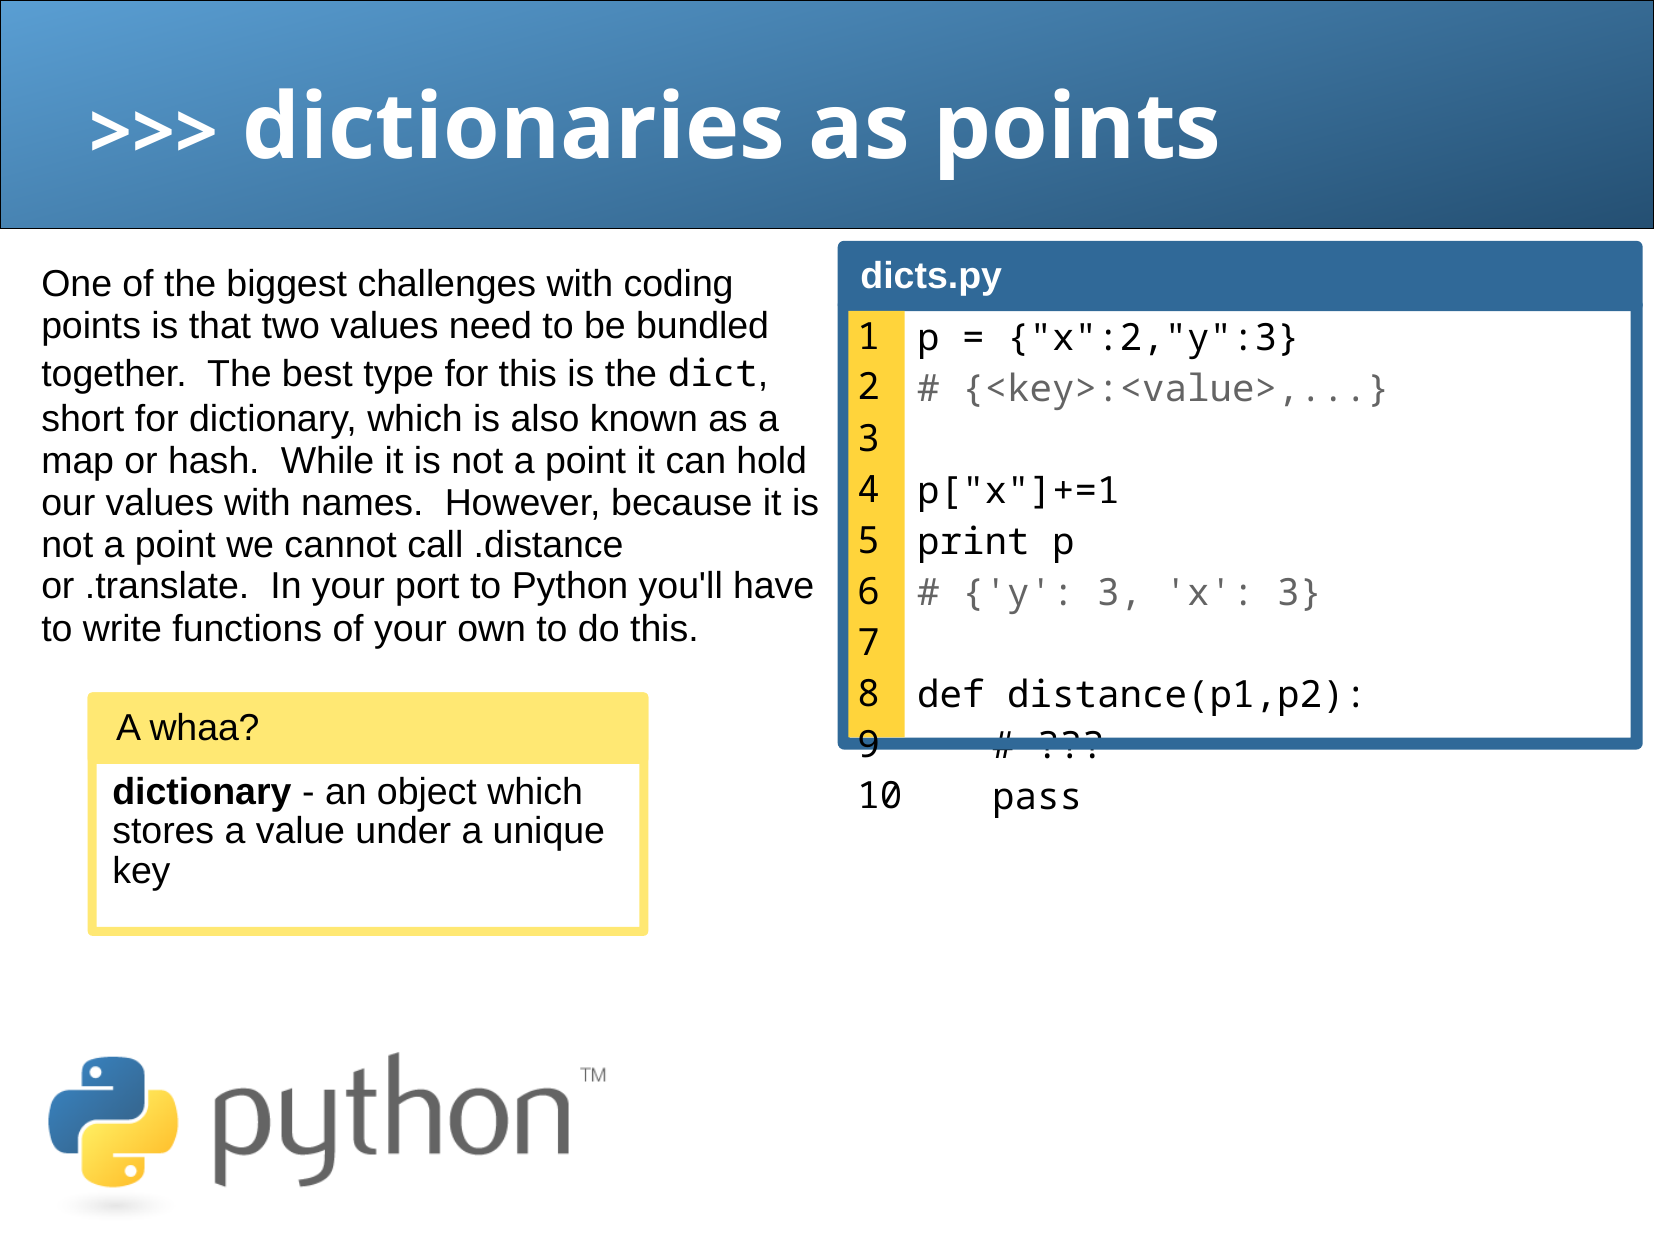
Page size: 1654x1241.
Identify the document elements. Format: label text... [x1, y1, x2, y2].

text_box One of the biggest challenges with coding points is that two values need to be bundled together. The best type for this is the dict, short for dictionary, which is also known as a map or hash. While it is not a point it can hold our values with names. However, because it is not a point we cannot call .distance or .translate. In your port to Python you'll have to write functions of your own to do this. [26, 254, 843, 648]
text_box >>> dictionaries as points [75, 53, 1576, 181]
picture [0, 1018, 660, 1241]
text_box dicts.py [845, 249, 1425, 307]
text_box A whaa? [101, 701, 622, 759]
text_box [843, 246, 1637, 306]
text_box [97, 702, 639, 760]
text_box [0, 0, 1654, 229]
text_box dictionary - an object which stores a value under a unique key [97, 765, 635, 908]
text_box [90, 543, 813, 616]
text_box p = {"x":2,"y":3} # {<key>:<value>,...} p["x"]+=1 print p # {'y': 3, 'x': 3} def distance(p1,p2): # ??? pass [919, 311, 1630, 736]
text_box [706, 795, 1563, 853]
text_box [45, 460, 793, 532]
text_box 1 2 3 4 5 6 7 8 9 10 [842, 301, 919, 740]
